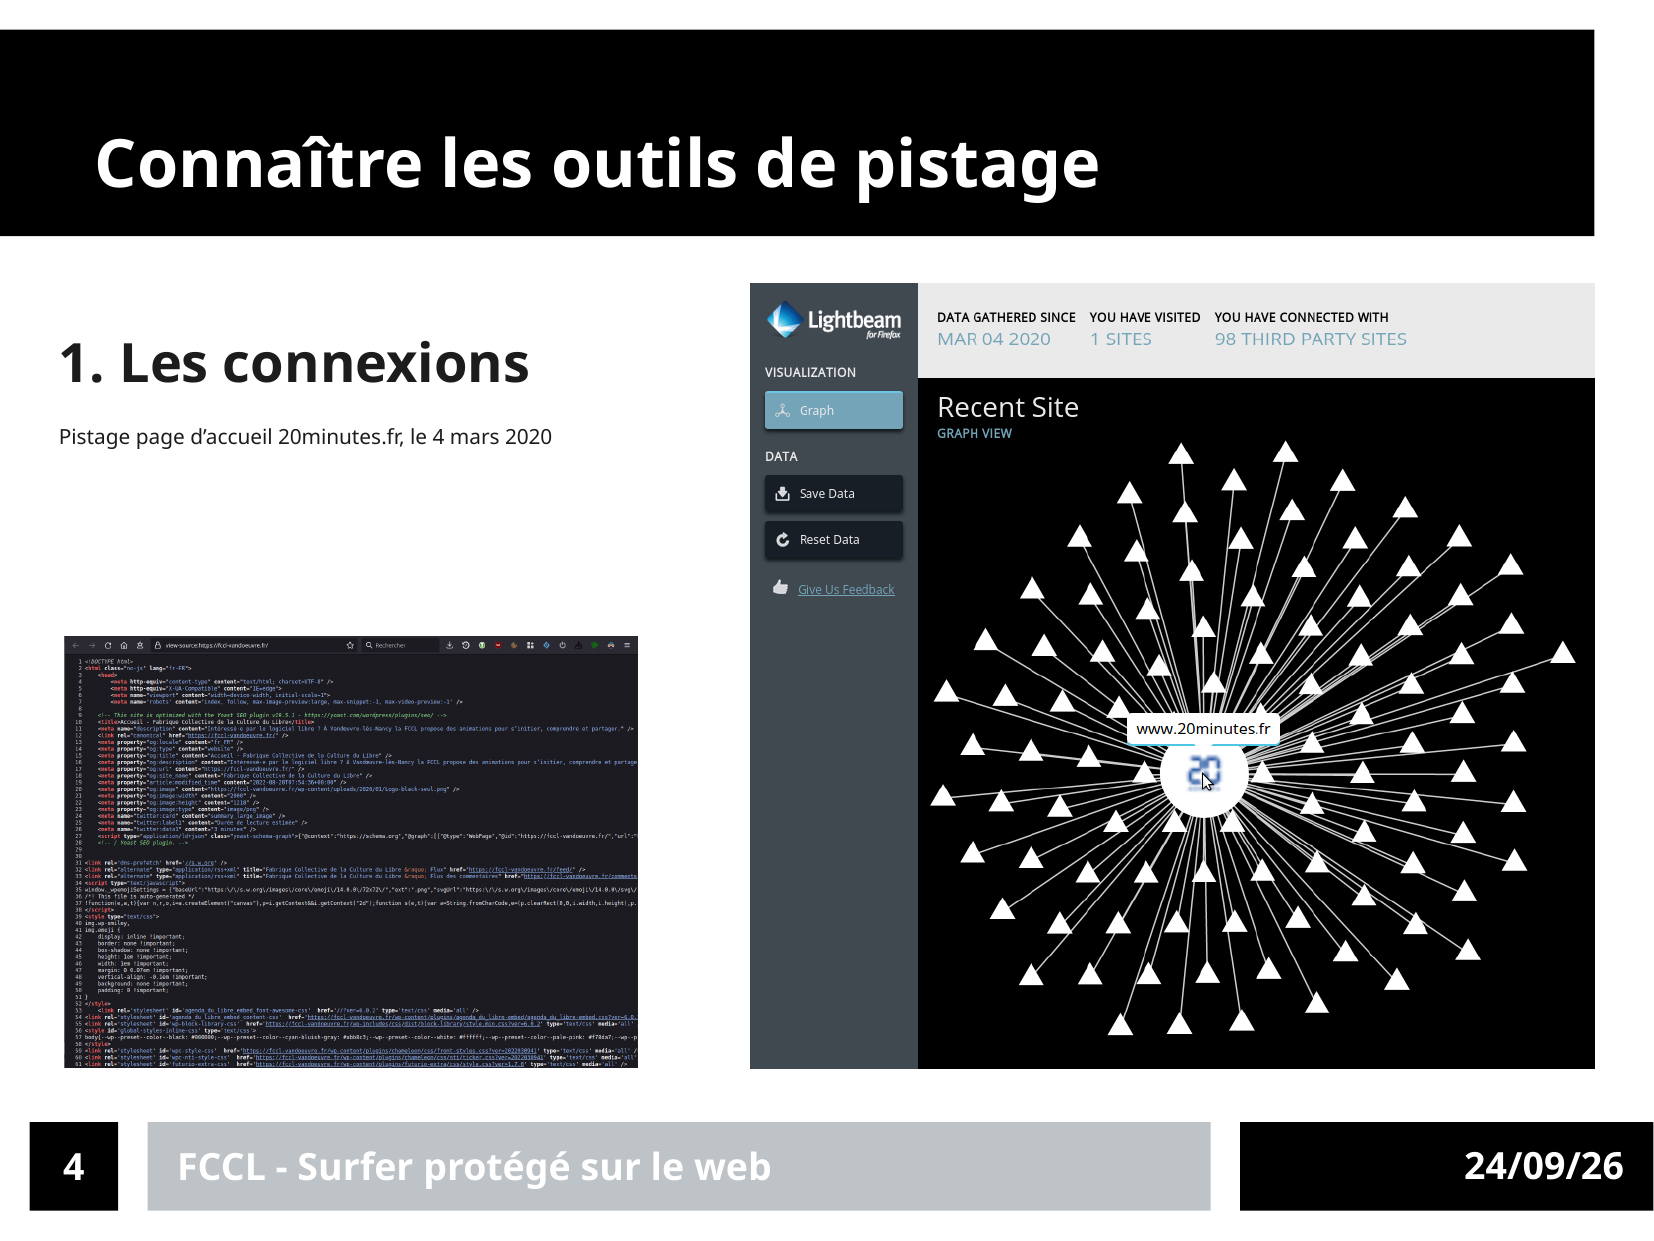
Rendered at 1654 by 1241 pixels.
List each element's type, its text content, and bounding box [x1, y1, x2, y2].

picture [750, 283, 1595, 1069]
picture [64, 636, 638, 1068]
list 1. Les connexions Pistage page d’accueil 20minutes.fr, le 4 mars 2020 [59, 324, 1565, 1093]
title Connaître les outils de pistage [59, 59, 1595, 207]
